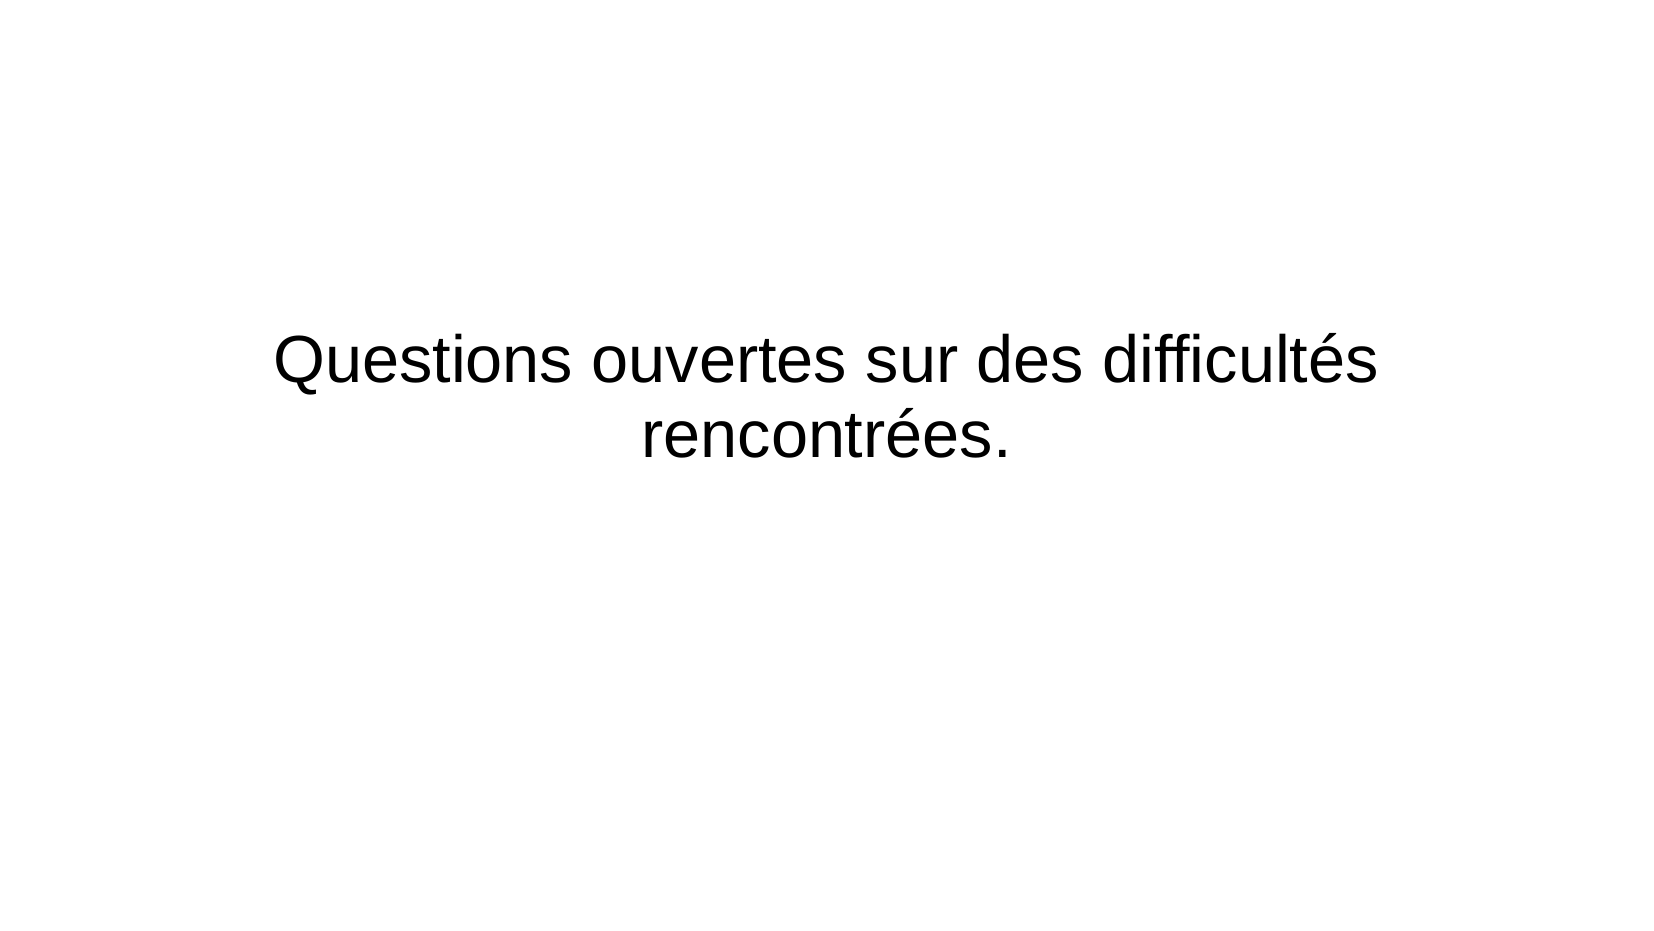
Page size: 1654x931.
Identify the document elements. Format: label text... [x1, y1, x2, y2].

subtitle Questions ouvertes sur des difficultés rencontrées. [82, 37, 1571, 757]
